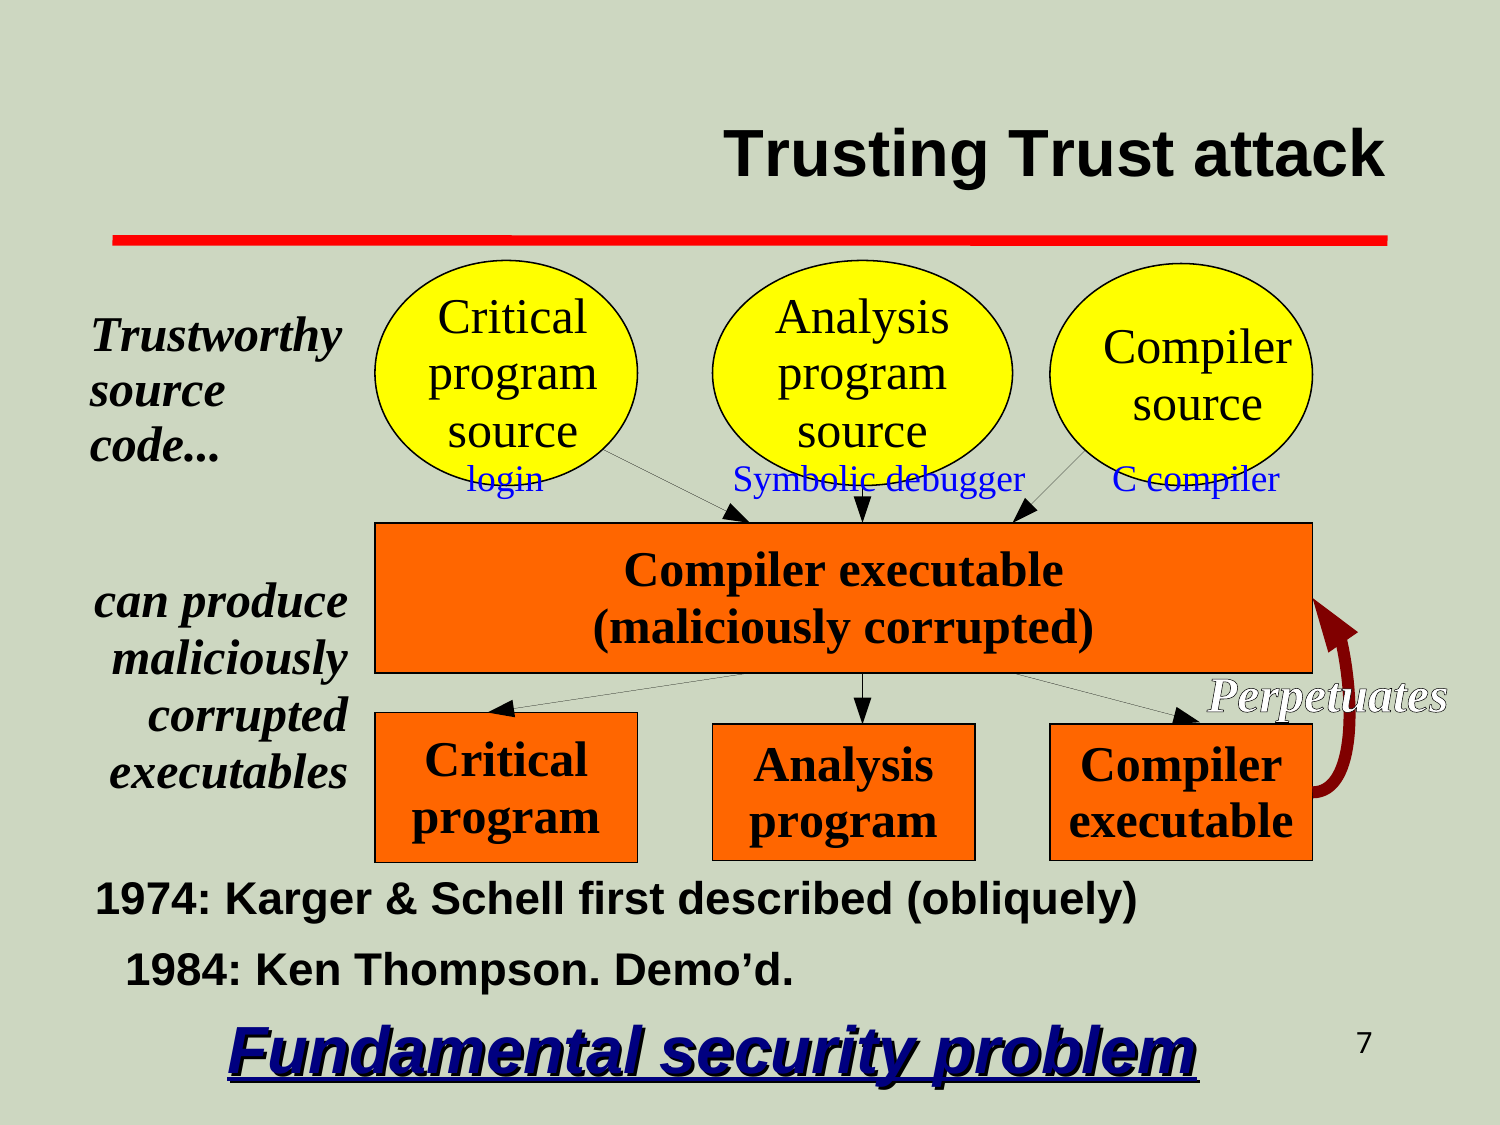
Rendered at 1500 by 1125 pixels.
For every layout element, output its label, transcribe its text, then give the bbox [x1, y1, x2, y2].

text_box Compiler executable (maliciously corrupted) [374, 522, 1313, 673]
list 1974: Karger & Schell first described (obliquely) [94, 872, 1333, 938]
text_box Compiler executable [1049, 724, 1313, 861]
text_box Critical program source [374, 260, 638, 477]
text_box C compiler [1097, 451, 1295, 508]
text_box Critical program [374, 712, 638, 863]
text_box can produce maliciously corrupted executables [41, 564, 364, 808]
text_box Perpetuates [1192, 658, 1493, 732]
text_box Compiler source [1049, 263, 1313, 460]
text_box 1984: Ken Thompson. Demo’d. [110, 937, 1348, 1003]
text_box Analysis program source [712, 260, 1013, 451]
text_box Symbolic debugger [717, 451, 1041, 508]
title Trusting Trust attack [124, 93, 1387, 216]
text_box Trustworthy source code... [75, 299, 358, 481]
text_box Analysis program [712, 724, 975, 861]
list Fundamental security problem [75, 1012, 1350, 1102]
text_box login [451, 451, 559, 508]
